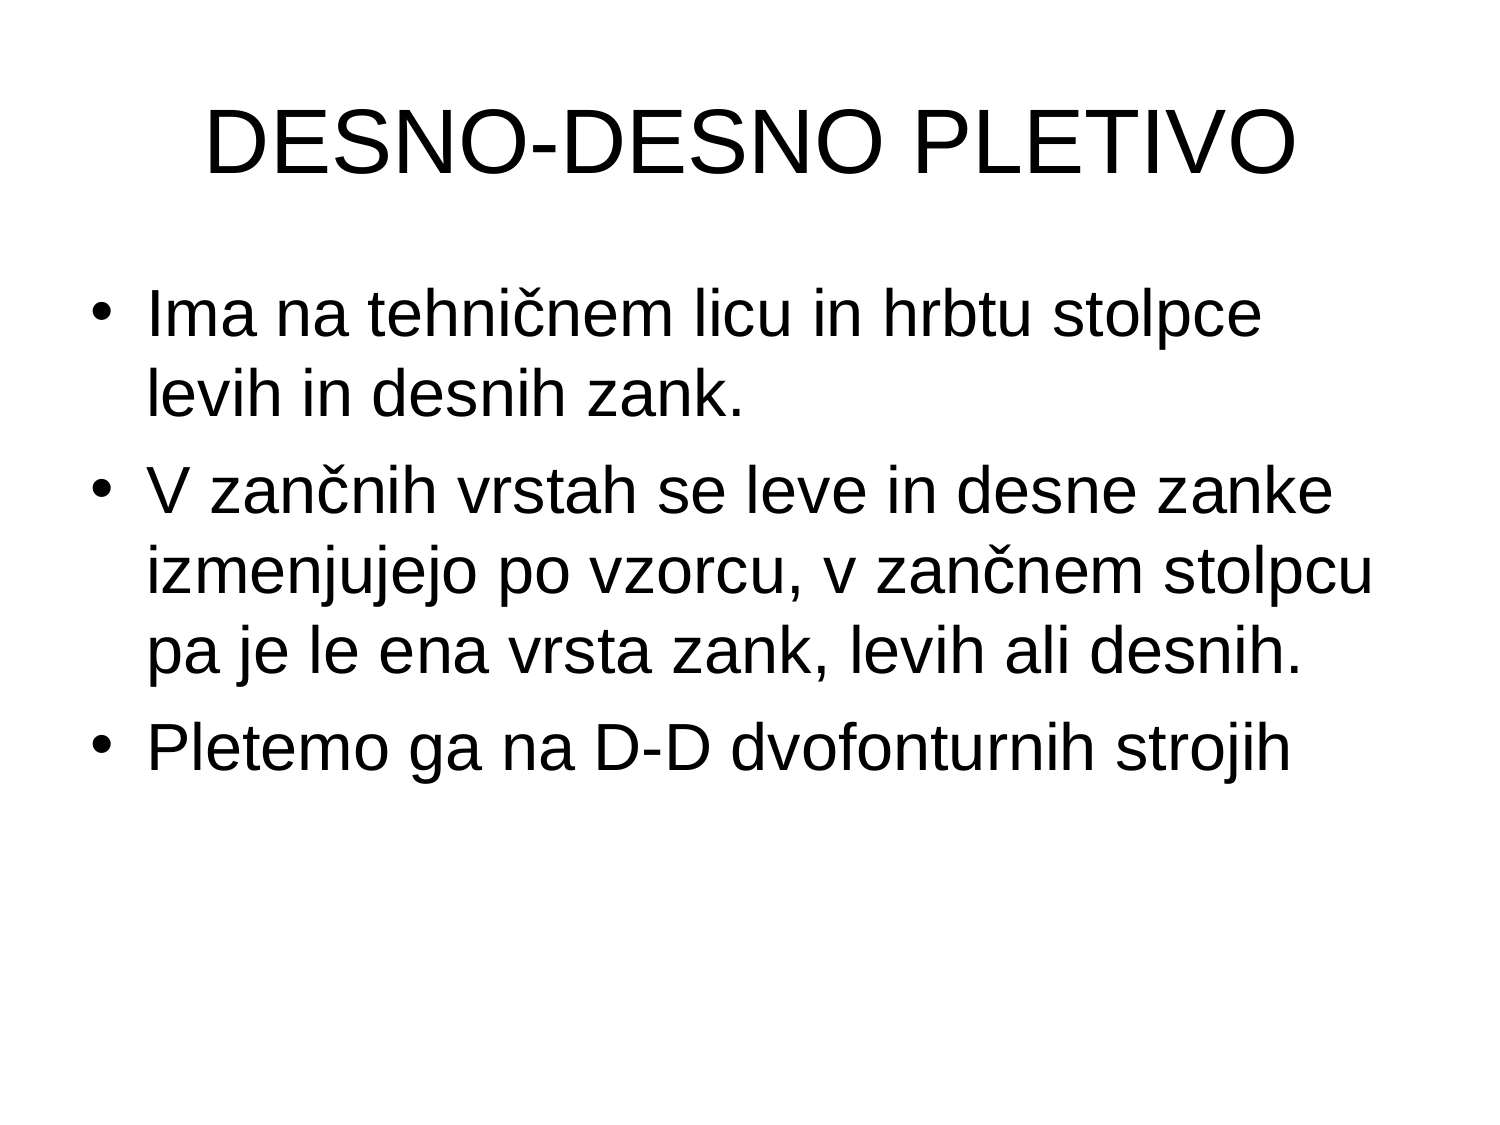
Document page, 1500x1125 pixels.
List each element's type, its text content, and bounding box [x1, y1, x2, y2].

list Ima na tehničnem licu in hrbtu stolpce levih in desnih zank. V zančnih vrstah se leve in desne zanke izmenjujejo po vzorcu, v zančnem stolpcu pa je le ena vrsta zank, levih ali desnih. Pletemo ga na D-D dvofonturnih strojih [75, 262, 1426, 1006]
title DESNO-DESNO PLETIVO [76, 42, 1427, 231]
